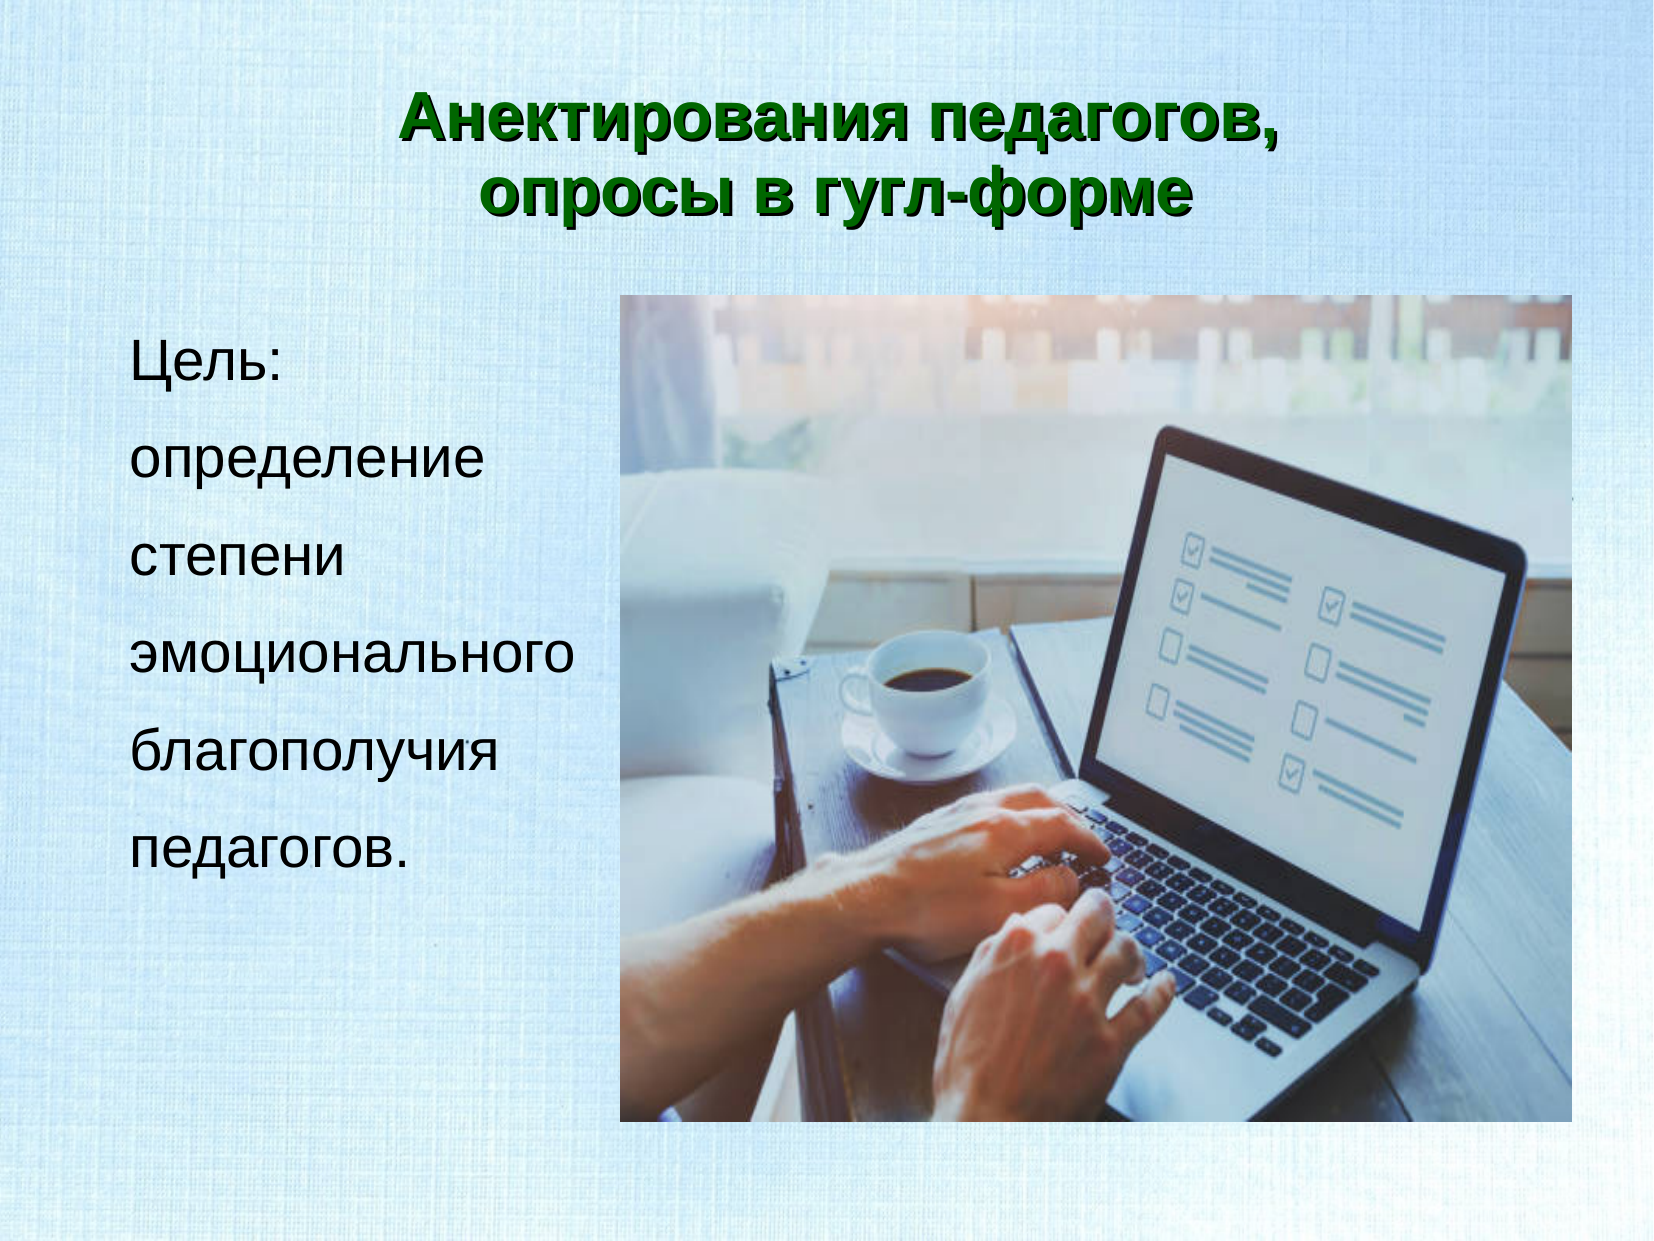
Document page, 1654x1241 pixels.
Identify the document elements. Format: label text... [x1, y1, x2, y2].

picture [0, 0, 1654, 1241]
list Цель: определение степени эмоционального благополучия педагогов. [59, 295, 579, 1114]
title Анектирования педагогов, опросы в гугл-форме [82, 49, 1571, 257]
